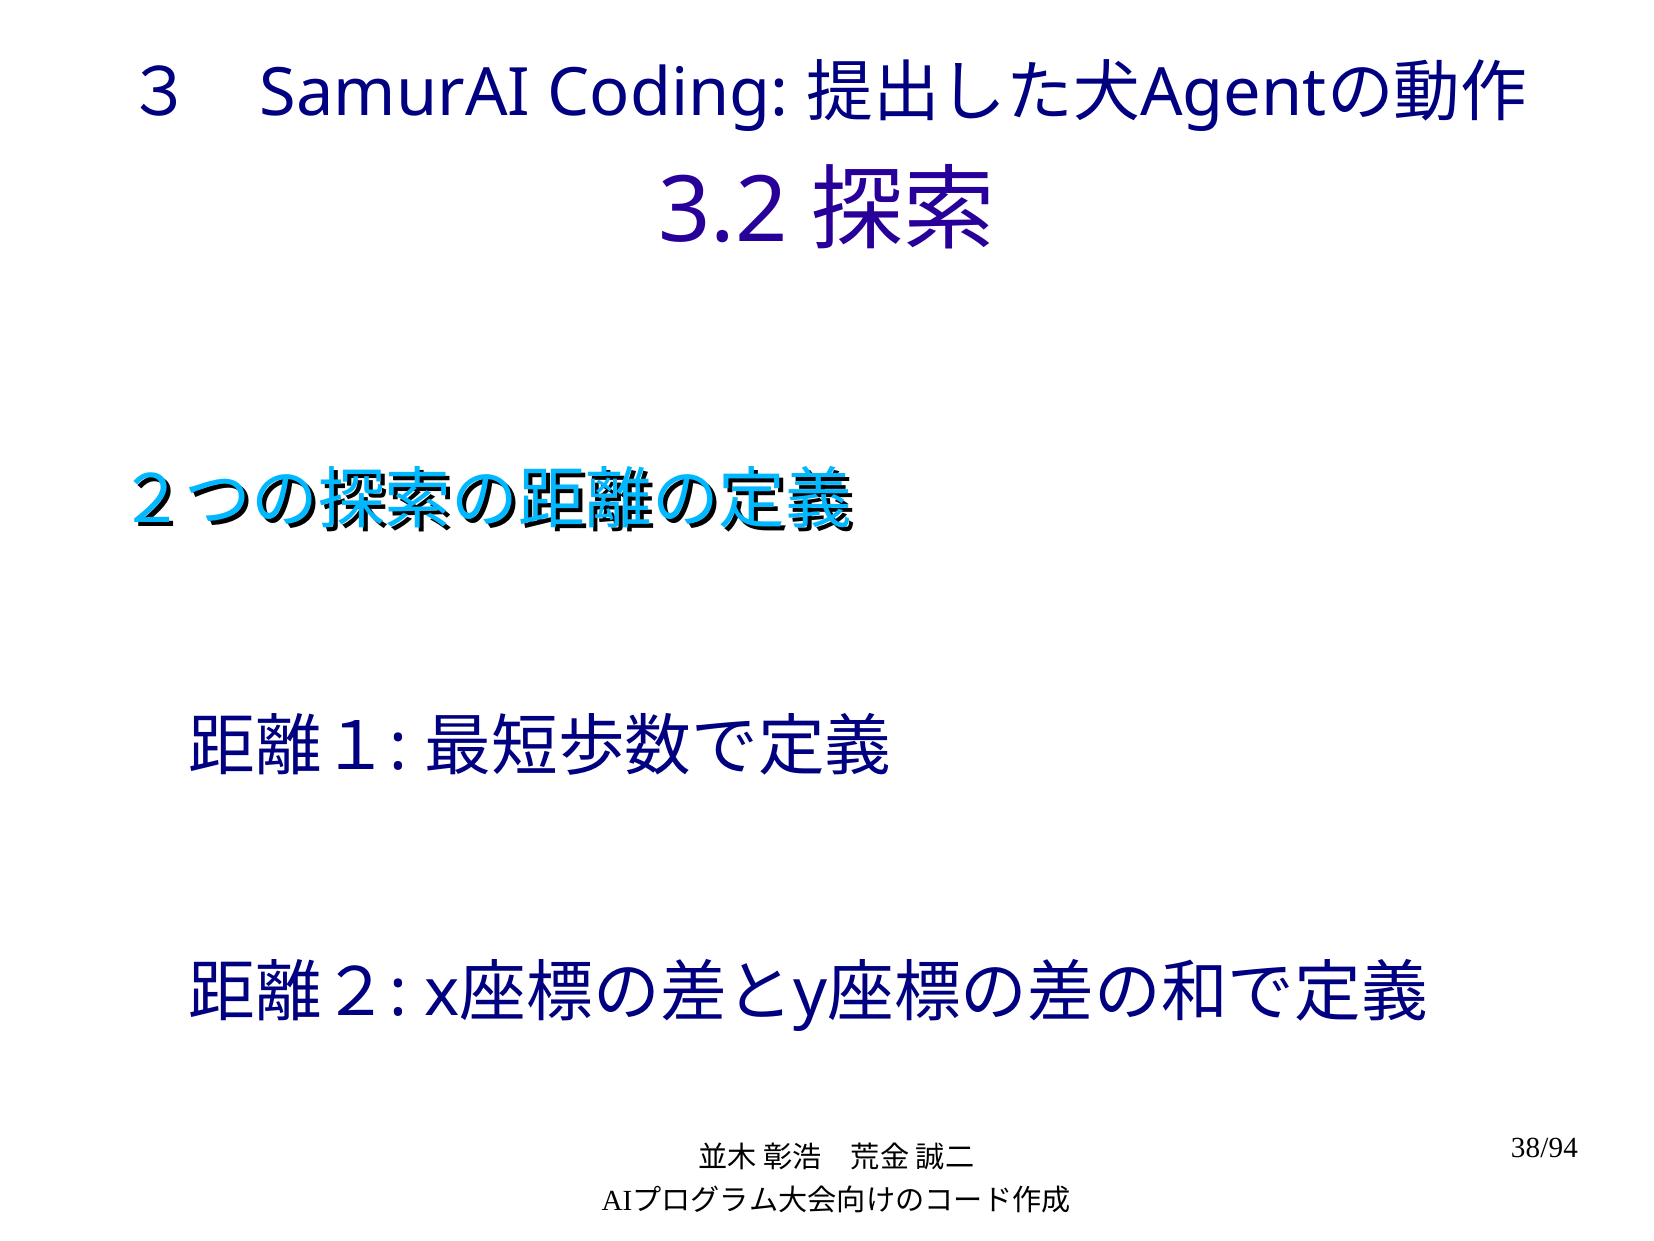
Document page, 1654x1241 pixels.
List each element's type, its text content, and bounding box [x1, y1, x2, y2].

list ２つの探索の距離の定義 距離１: 最短歩数で定義 距離２: x座標の差とy座標の差の和で定義 [118, 324, 1571, 1030]
title ３ SamurAI Coding: 提出した犬Agentの動作 3.2 探索 [82, 49, 1571, 257]
